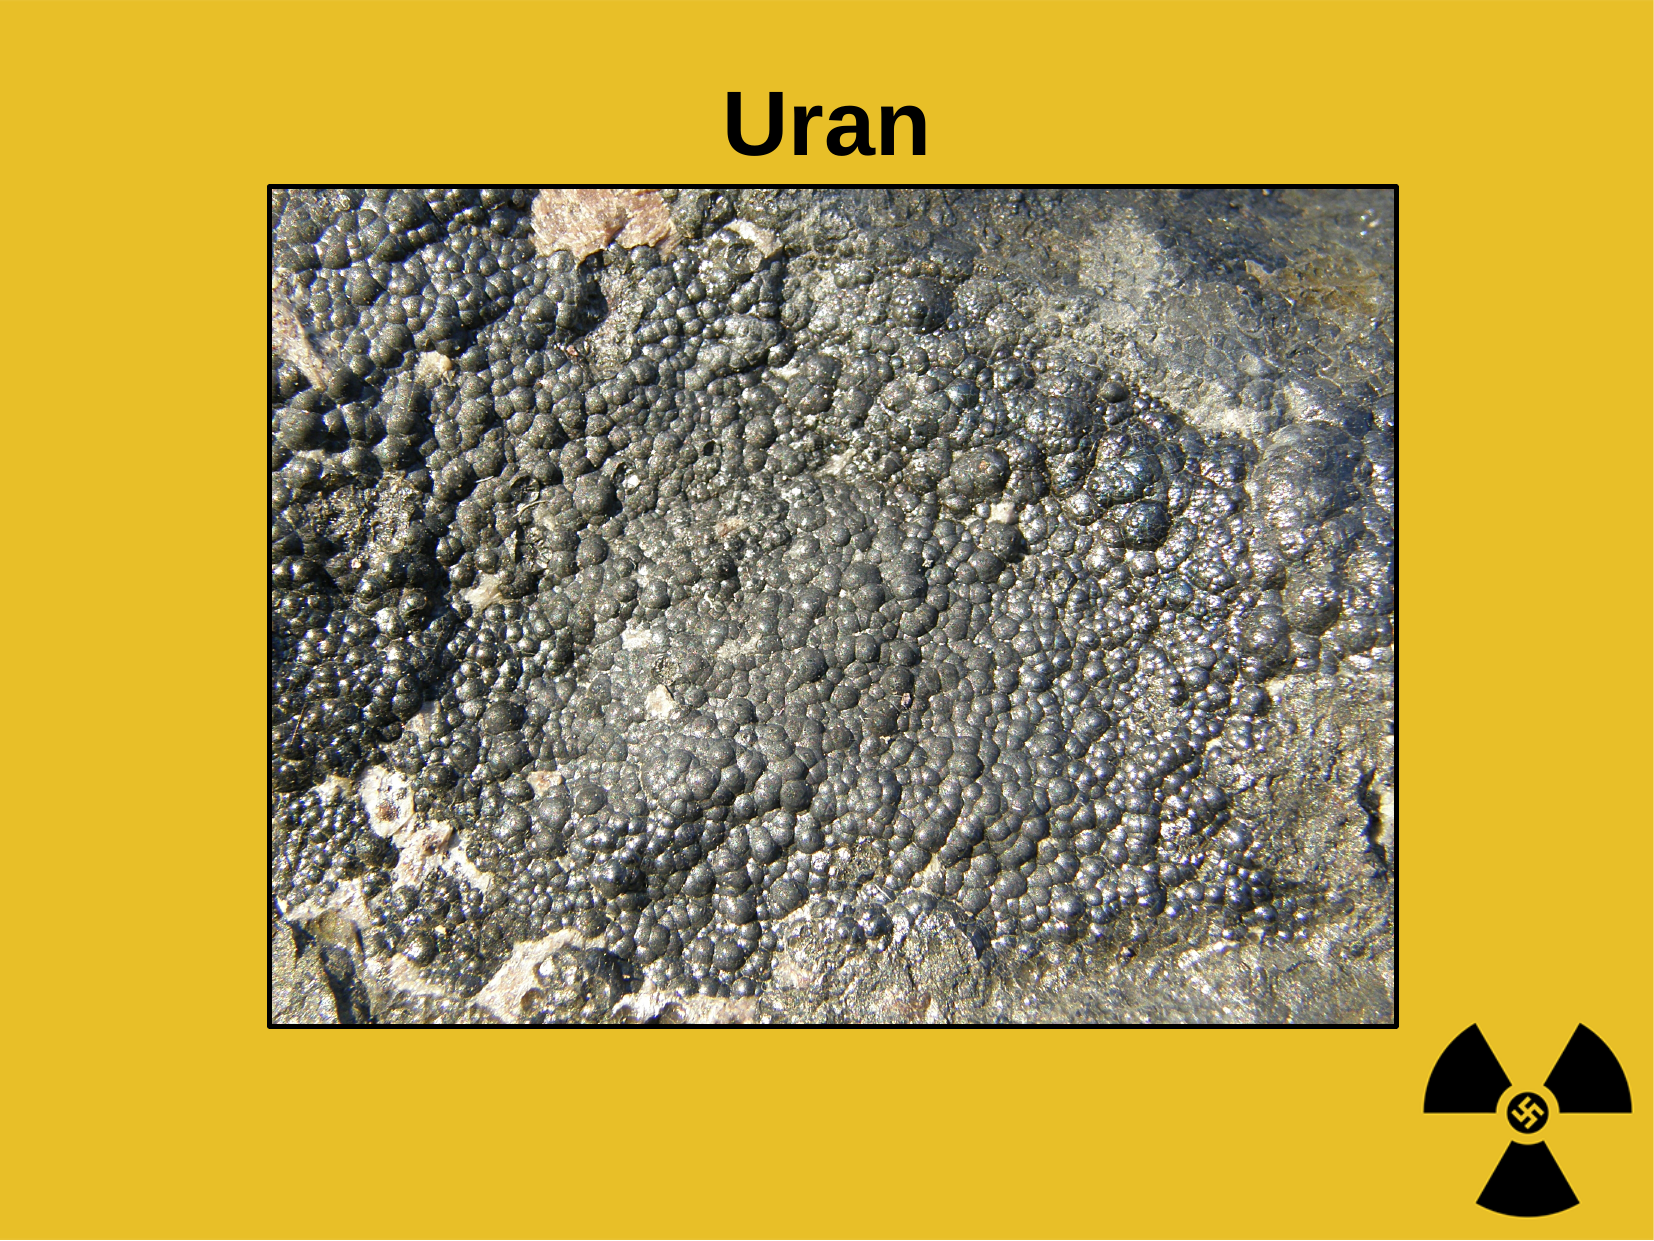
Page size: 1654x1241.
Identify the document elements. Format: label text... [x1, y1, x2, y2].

picture [0, 0, 1654, 1240]
title Uran [82, 19, 1571, 227]
